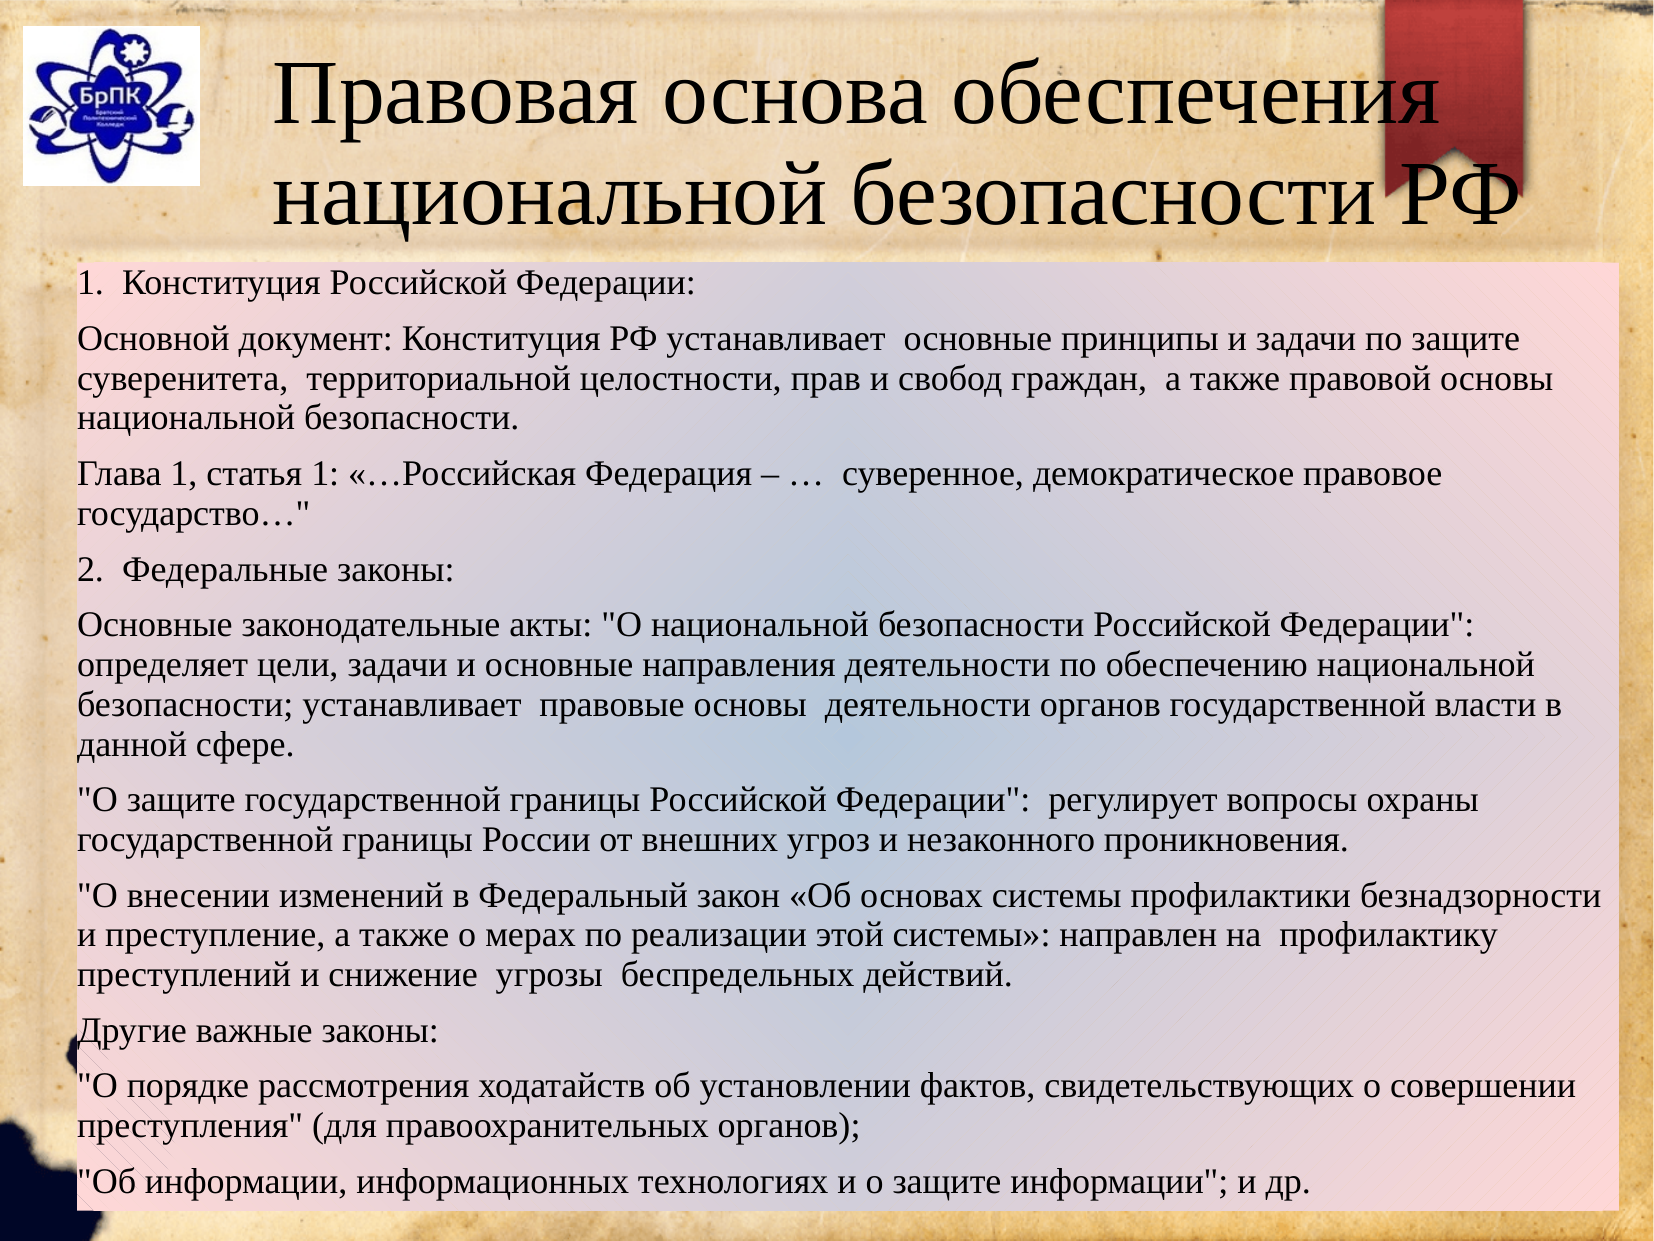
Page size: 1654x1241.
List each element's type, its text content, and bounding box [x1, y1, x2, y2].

list 1. Конституция Российской Федерации: Основной документ: Конституция РФ устанавливает основные принципы и задачи по защите суверенитета, территориальной целостности, прав и свобод граждан, а также правовой основы национальной безопасности. Глава 1, статья 1: «…Российская Федерация – … суверенное, демократическое правовое государство…" 2. Федеральные законы: Основные законодательные акты: "О национальной безопасности Российской Федерации": определяет цели, задачи и основные направления деятельности по обеспечению национальной безопасности; устанавливает правовые основы деятельности органов государственной власти в данной сфере. "О защите государственной границы Российской Федерации": регулирует вопросы охраны государственной границы России от внешних угроз и незаконного проникновения. "О внесении изменений в Федеральный закон «Об основах системы профилактики безнадзорности и преступление, а также о мерах по реализации этой системы»: направлен на профилактику преступлений и снижение угрозы беспредельных действий. Другие важные законы: "О порядке рассмотрения ходатайств об установлении фактов, свидетельствующих о совершении преступления" (для правоохранительных органов); "Об информации, информационных технологиях и о защите информации"; и др. [77, 262, 1619, 1211]
picture [0, 0, 1654, 1241]
title Правовая основа обеспечения национальной безопасности РФ [272, 41, 1654, 245]
